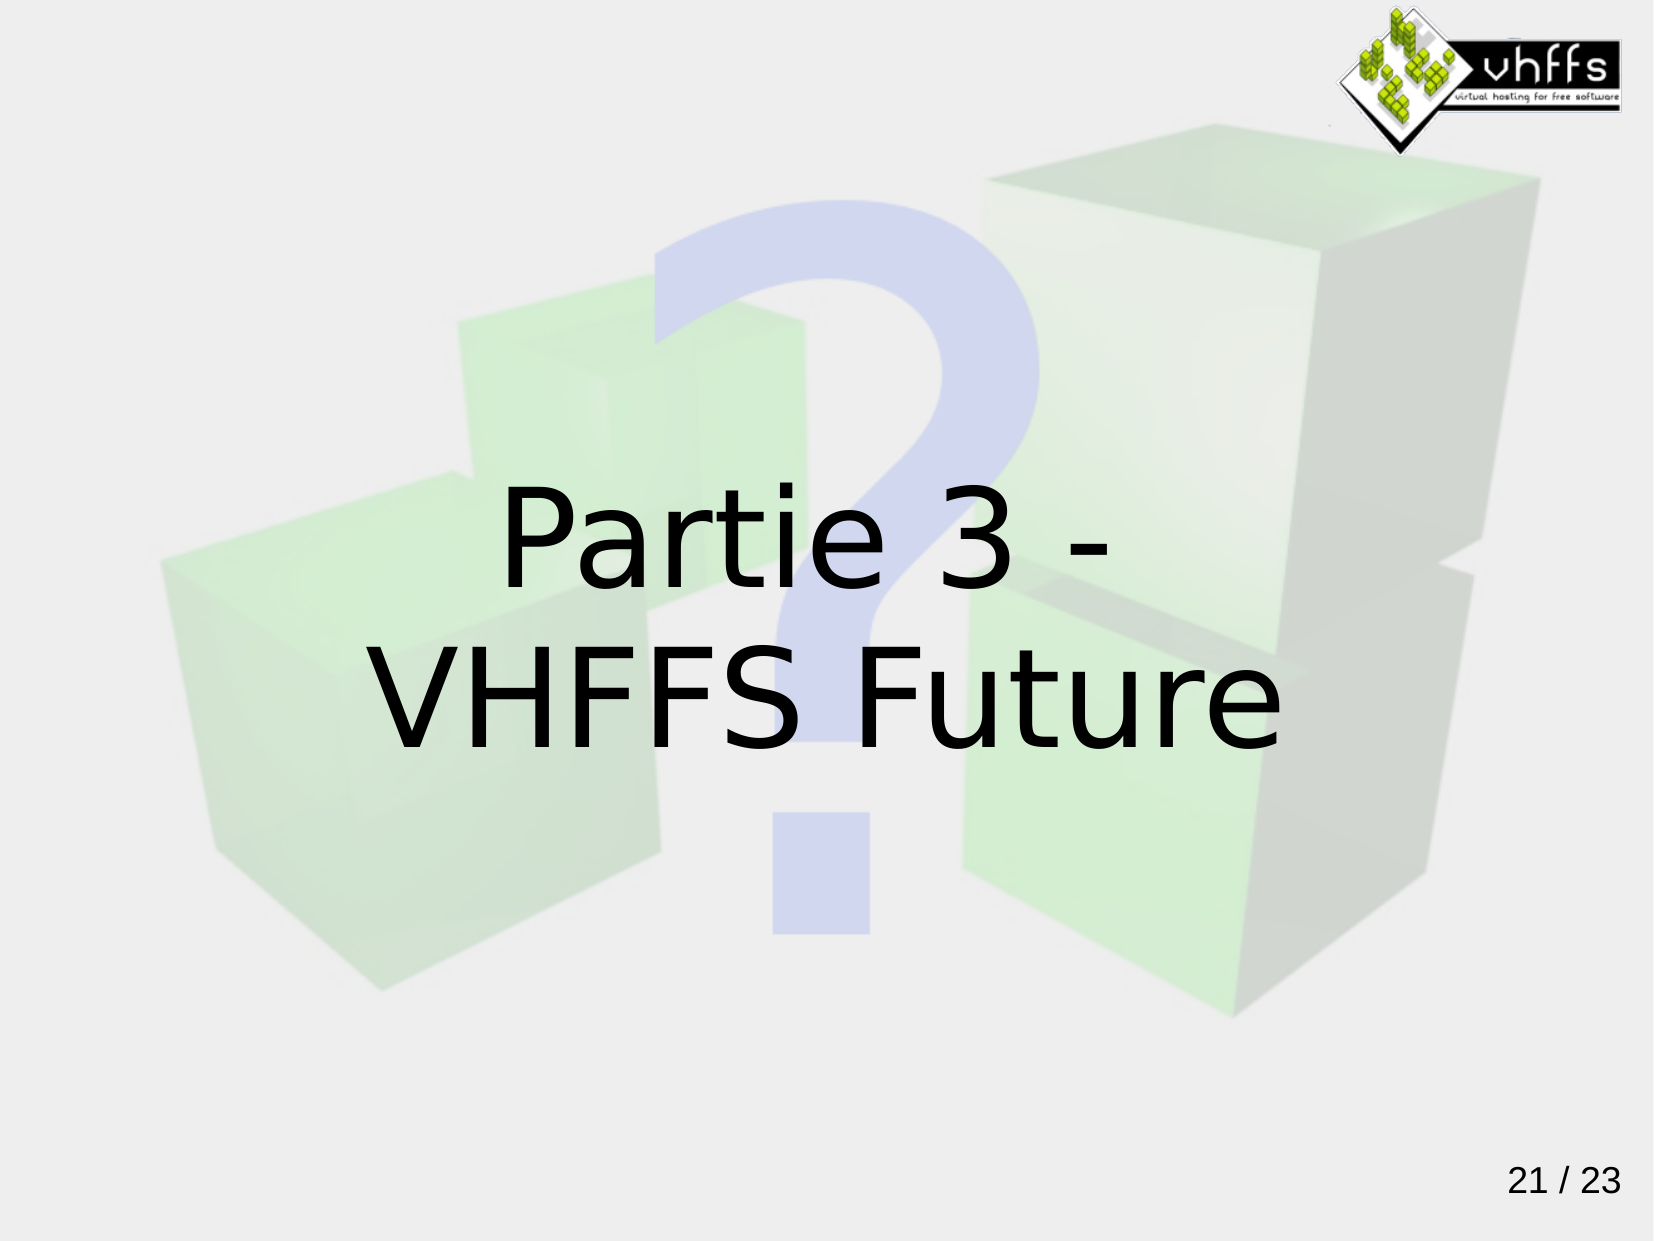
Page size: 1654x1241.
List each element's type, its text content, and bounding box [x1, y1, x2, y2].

picture [0, 0, 1654, 1241]
text_box Partie 3 - VHFFS Future [118, 452, 1536, 788]
text_box <numéro> / 23 [1314, 1151, 1637, 1225]
